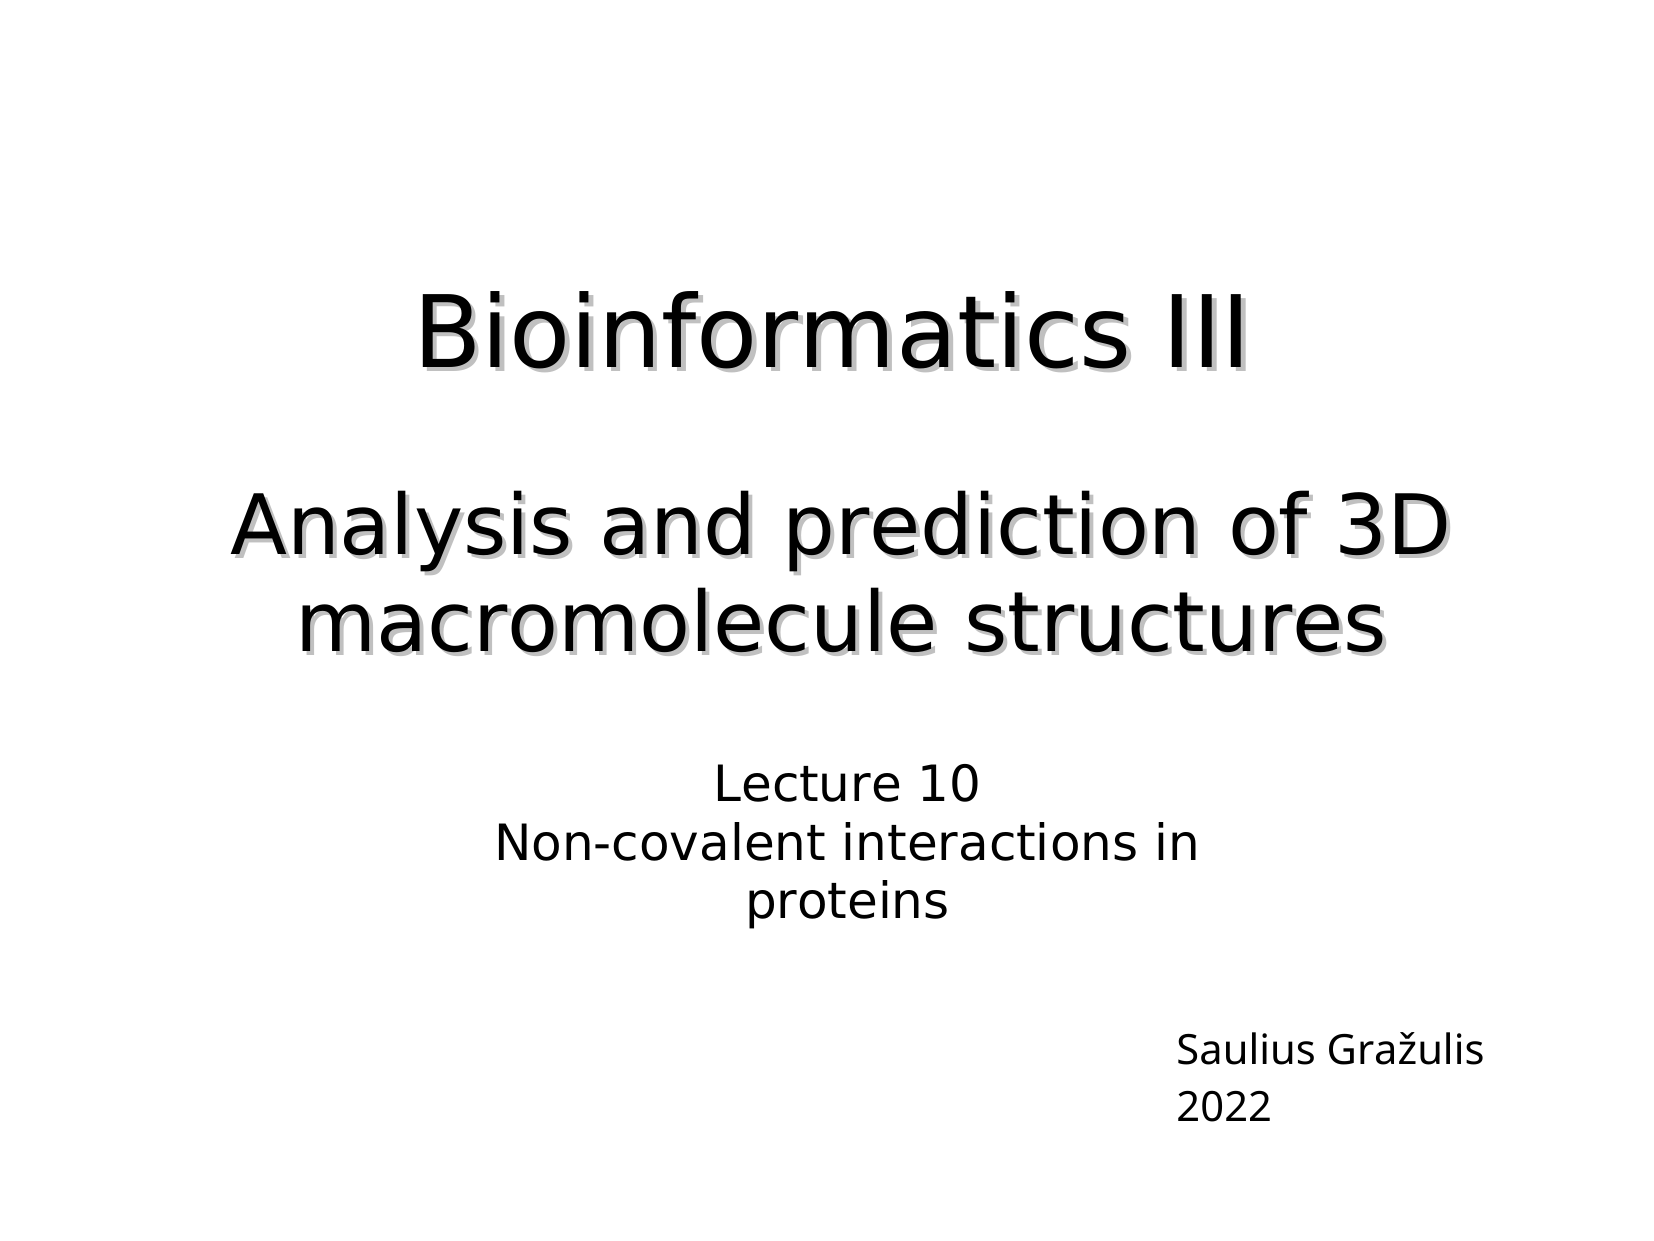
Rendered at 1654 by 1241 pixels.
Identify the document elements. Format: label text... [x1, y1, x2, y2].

text_box Saulius Gražulis 2022 [1161, 1012, 1576, 1129]
text_box Lecture 10 Non-covalent interactions in proteins [375, 747, 1321, 938]
text_box Analysis and prediction of 3D macromolecule structures [206, 470, 1477, 680]
title Bioinformatics III [88, 236, 1577, 429]
